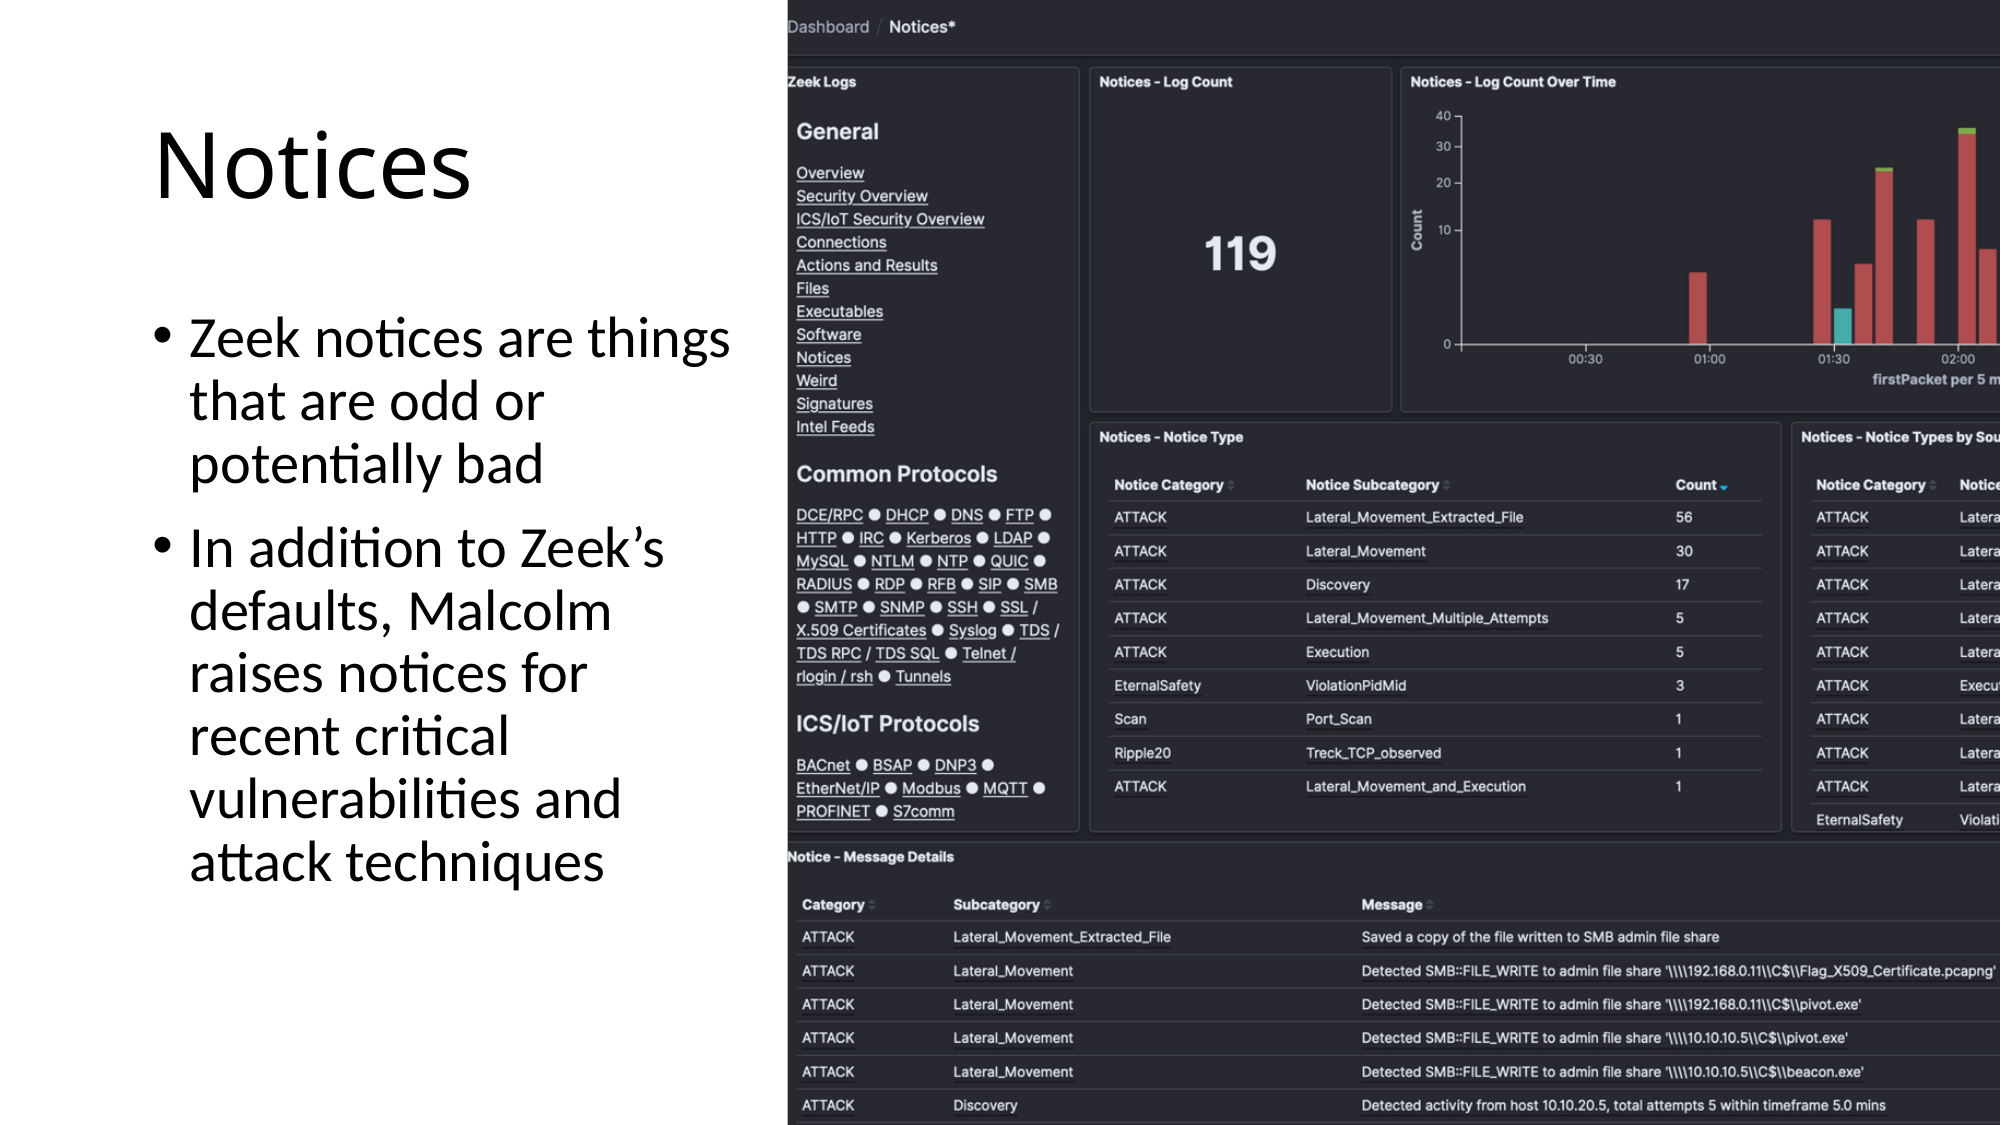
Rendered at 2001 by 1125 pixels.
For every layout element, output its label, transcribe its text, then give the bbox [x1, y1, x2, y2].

list Zeek notices are things that are odd or potentially bad In addition to Zeek’s defaults, Malcolm raises notices for recent critical vulnerabilities and attack techniques [137, 299, 751, 1066]
title Notices [137, 59, 787, 278]
picture [787, 0, 2000, 1125]
